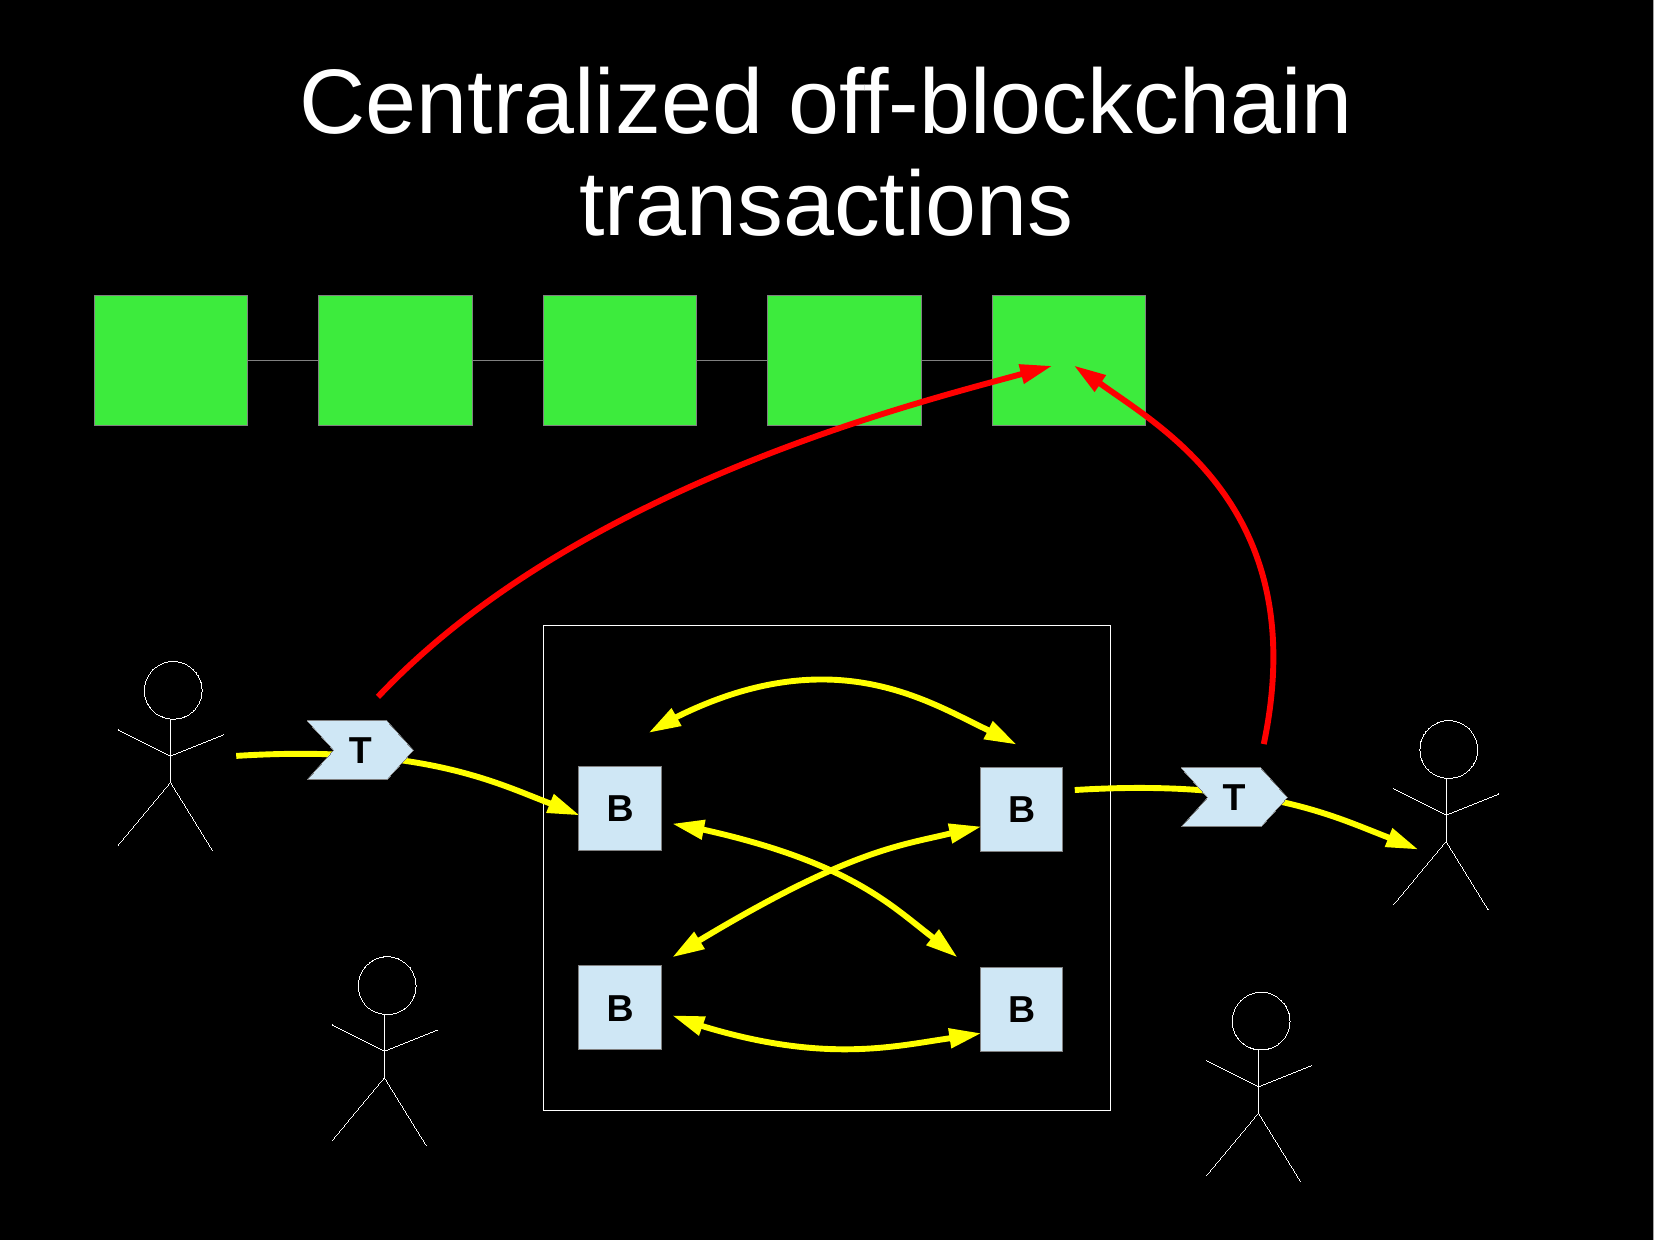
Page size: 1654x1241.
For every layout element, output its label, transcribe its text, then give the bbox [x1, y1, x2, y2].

text_box B [980, 767, 1063, 852]
text_box [859, 406, 922, 426]
title Centralized off-blockchain transactions [82, 49, 1571, 257]
text_box B [578, 965, 662, 1050]
text_box B [980, 967, 1063, 1052]
text_box [318, 295, 473, 426]
text_box [992, 295, 1146, 426]
text_box B [578, 766, 662, 851]
text_box [767, 295, 922, 426]
text_box [543, 295, 697, 426]
text_box T [1181, 767, 1288, 827]
text_box T [307, 720, 414, 780]
text_box [94, 295, 248, 426]
